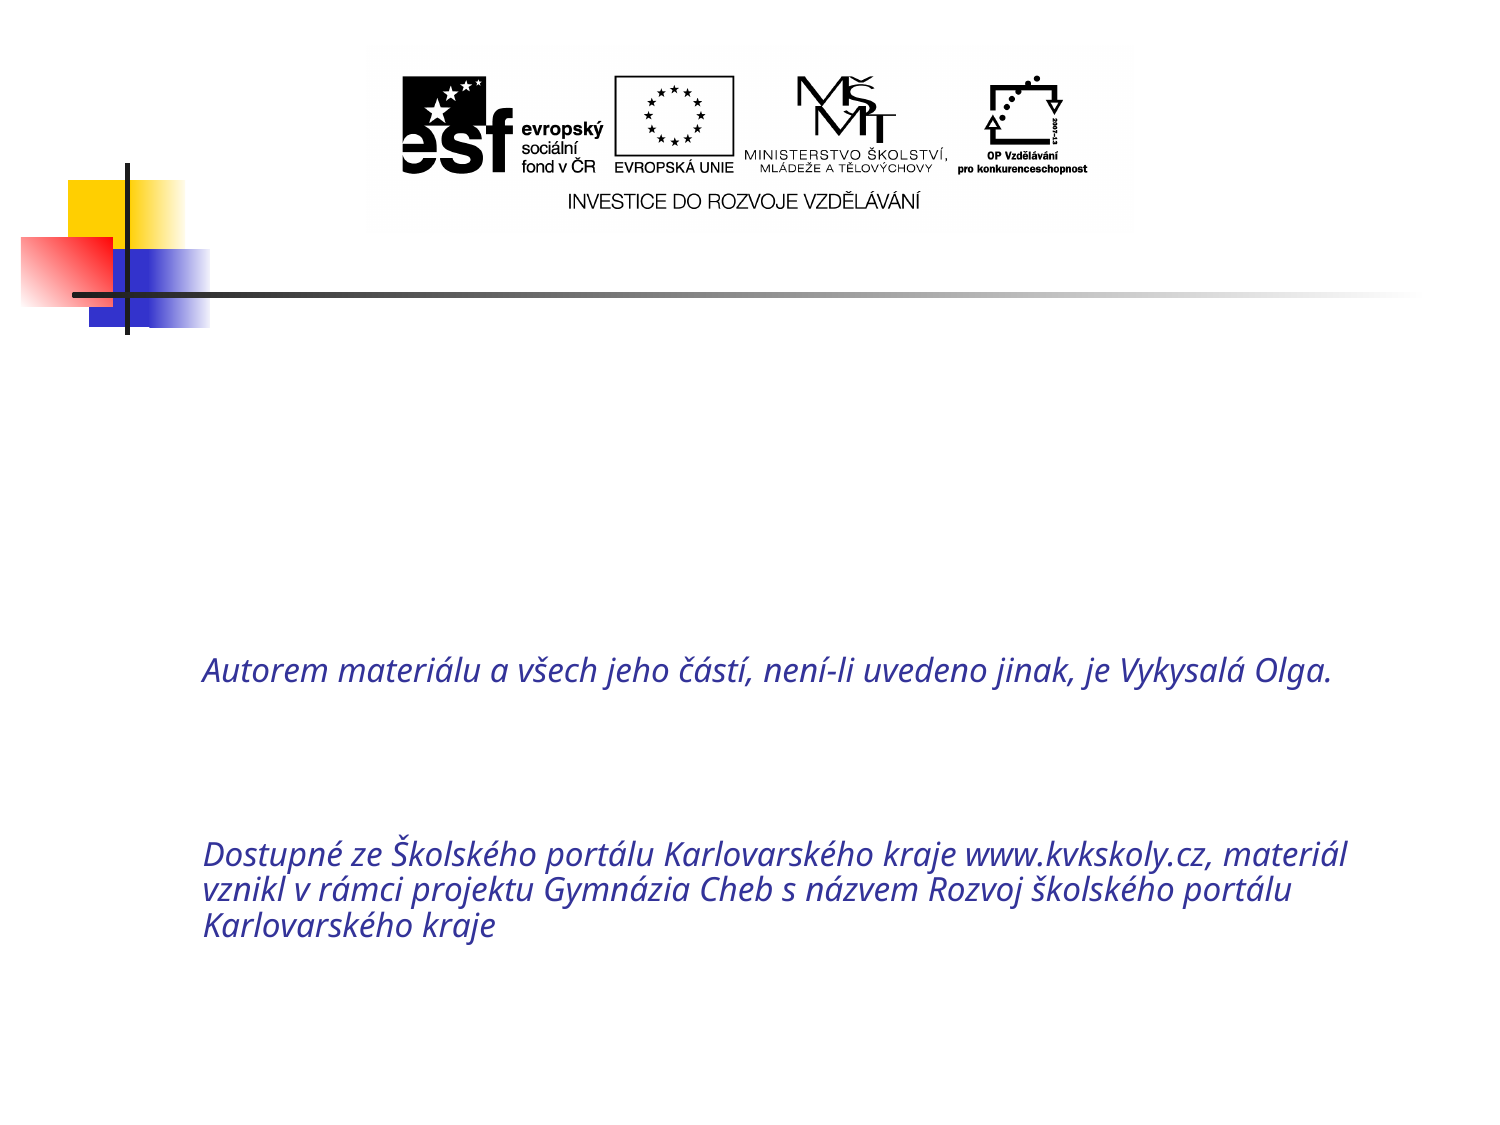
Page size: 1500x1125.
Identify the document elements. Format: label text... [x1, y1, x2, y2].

picture [366, 45, 1134, 233]
list Autorem materiálu a všech jeho částí, není-li uvedeno jinak, je Vykysalá Olga. Dostupné ze Školského portálu Karlovarského kraje www.kvkskoly.cz, materiál vznikl v rámci projektu Gymnázia Cheb s názvem Rozvoj školského portálu Karlovarského kraje [75, 262, 1426, 1005]
